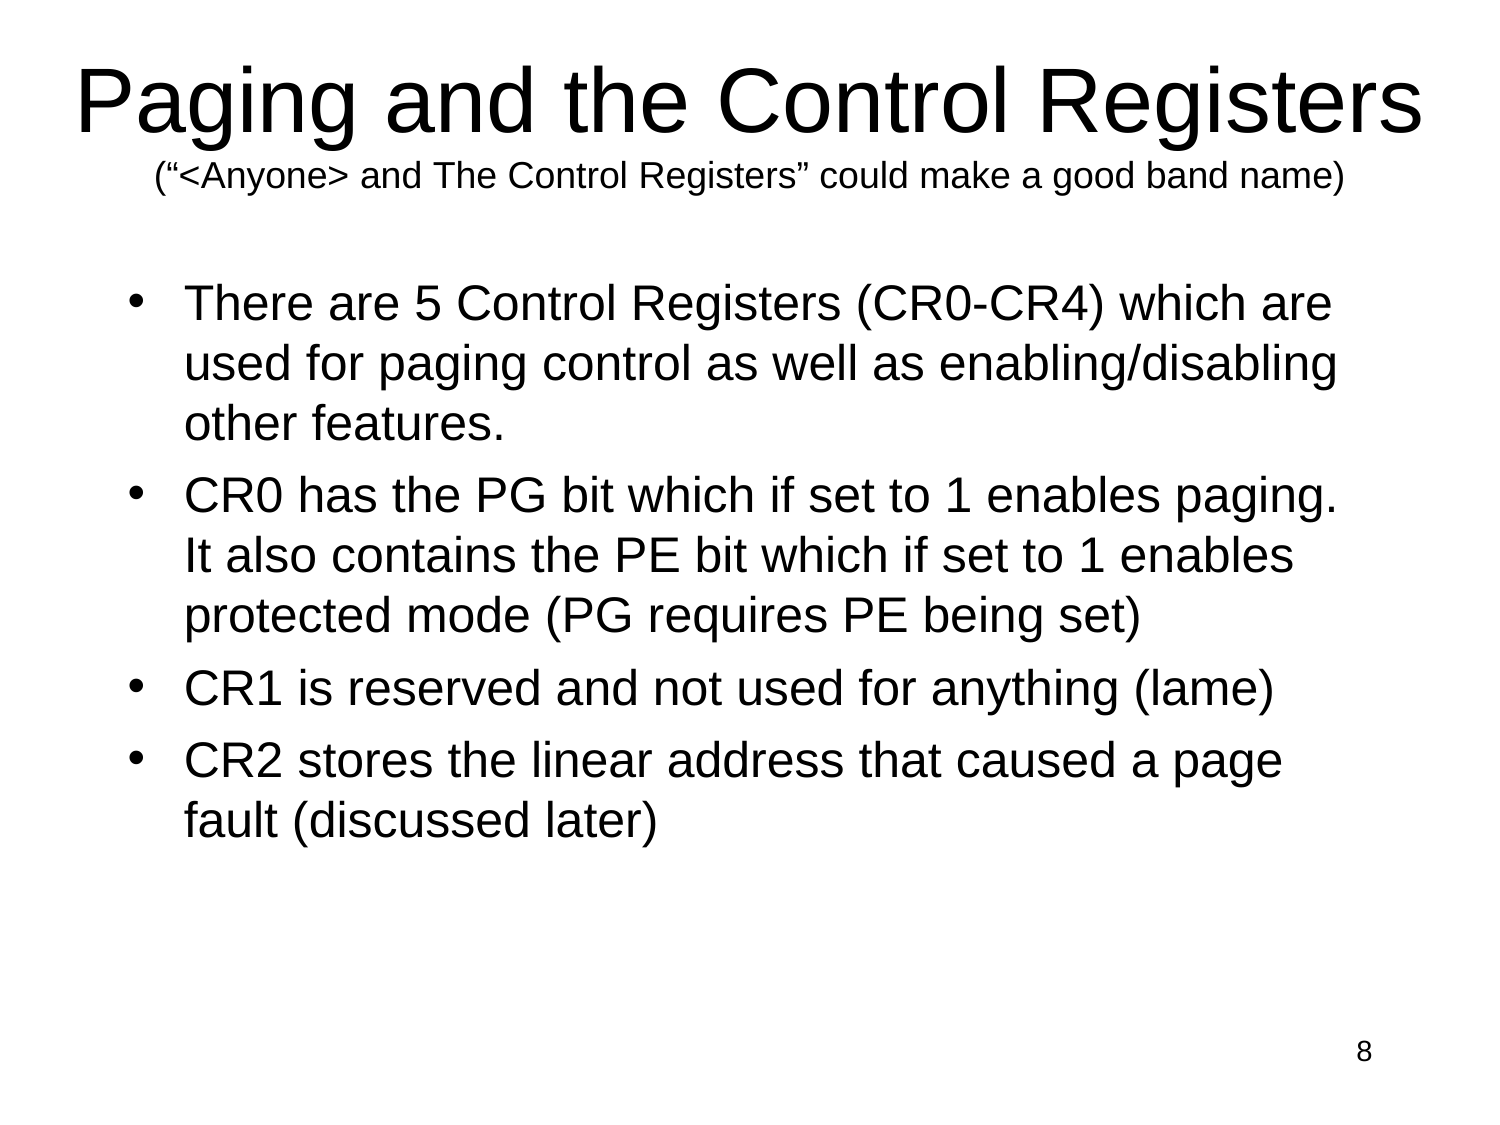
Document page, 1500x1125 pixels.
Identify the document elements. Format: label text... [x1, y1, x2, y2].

text_box <number> [1074, 1025, 1388, 1101]
list There are 5 Control Registers (CR0-CR4) which are used for paging control as well as enabling/disabling other features. CR0 has the PG bit which if set to 1 enables paging. It also contains the PE bit which if set to 1 enables protected mode (PG requires PE being set) CR1 is reserved and not used for anything (lame) CR2 stores the linear address that caused a page fault (discussed later) [112, 262, 1388, 938]
title Paging and the Control Registers (“<Anyone> and The Control Registers” could make a good band name) [0, 24, 1500, 213]
